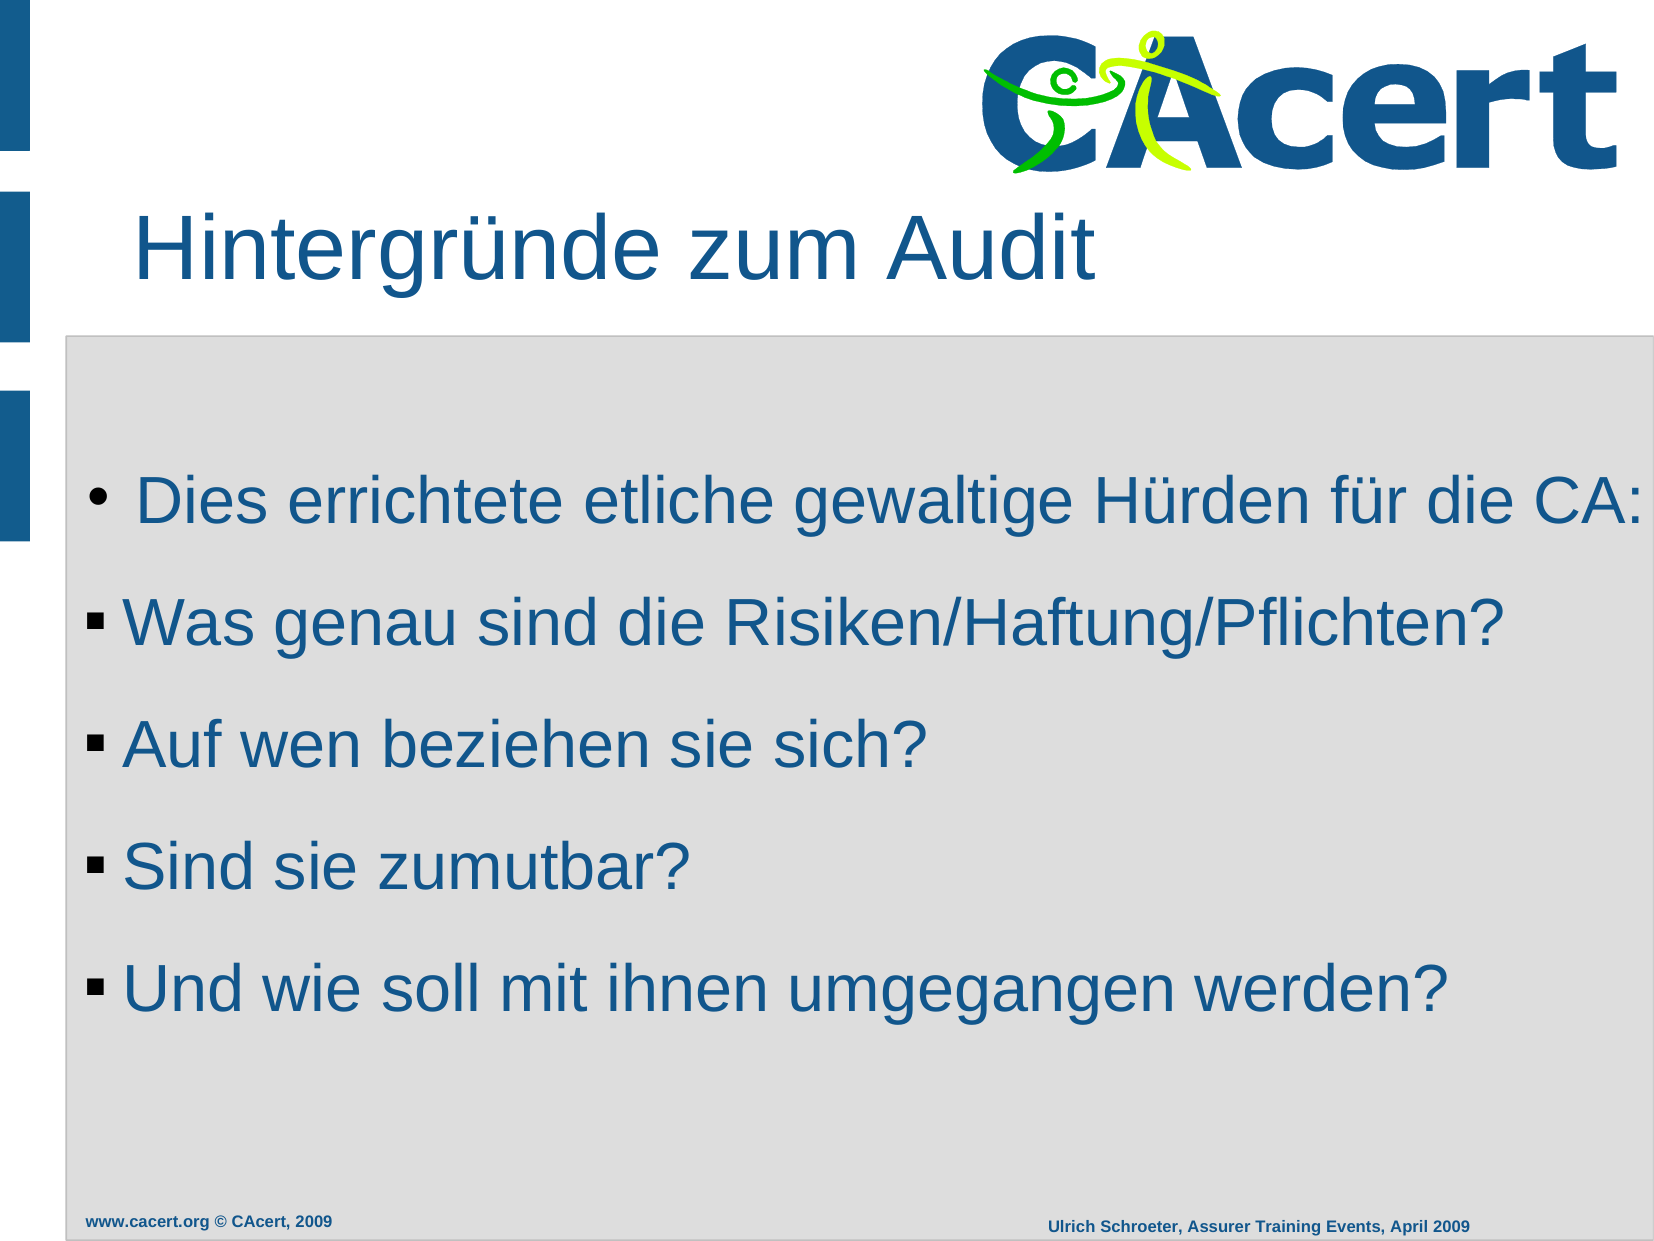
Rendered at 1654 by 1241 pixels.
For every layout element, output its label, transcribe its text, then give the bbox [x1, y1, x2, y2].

text_box Hintergründe zum Audit [118, 189, 1112, 307]
text_box Dies errichtete etliche gewaltige Hürden für die CA: Was genau sind die Risiken/Haftung/Pflichten? Auf wen beziehen sie sich? Sind sie zumutbar? Und wie soll mit ihnen umgegangen werden? [72, 455, 1654, 1034]
